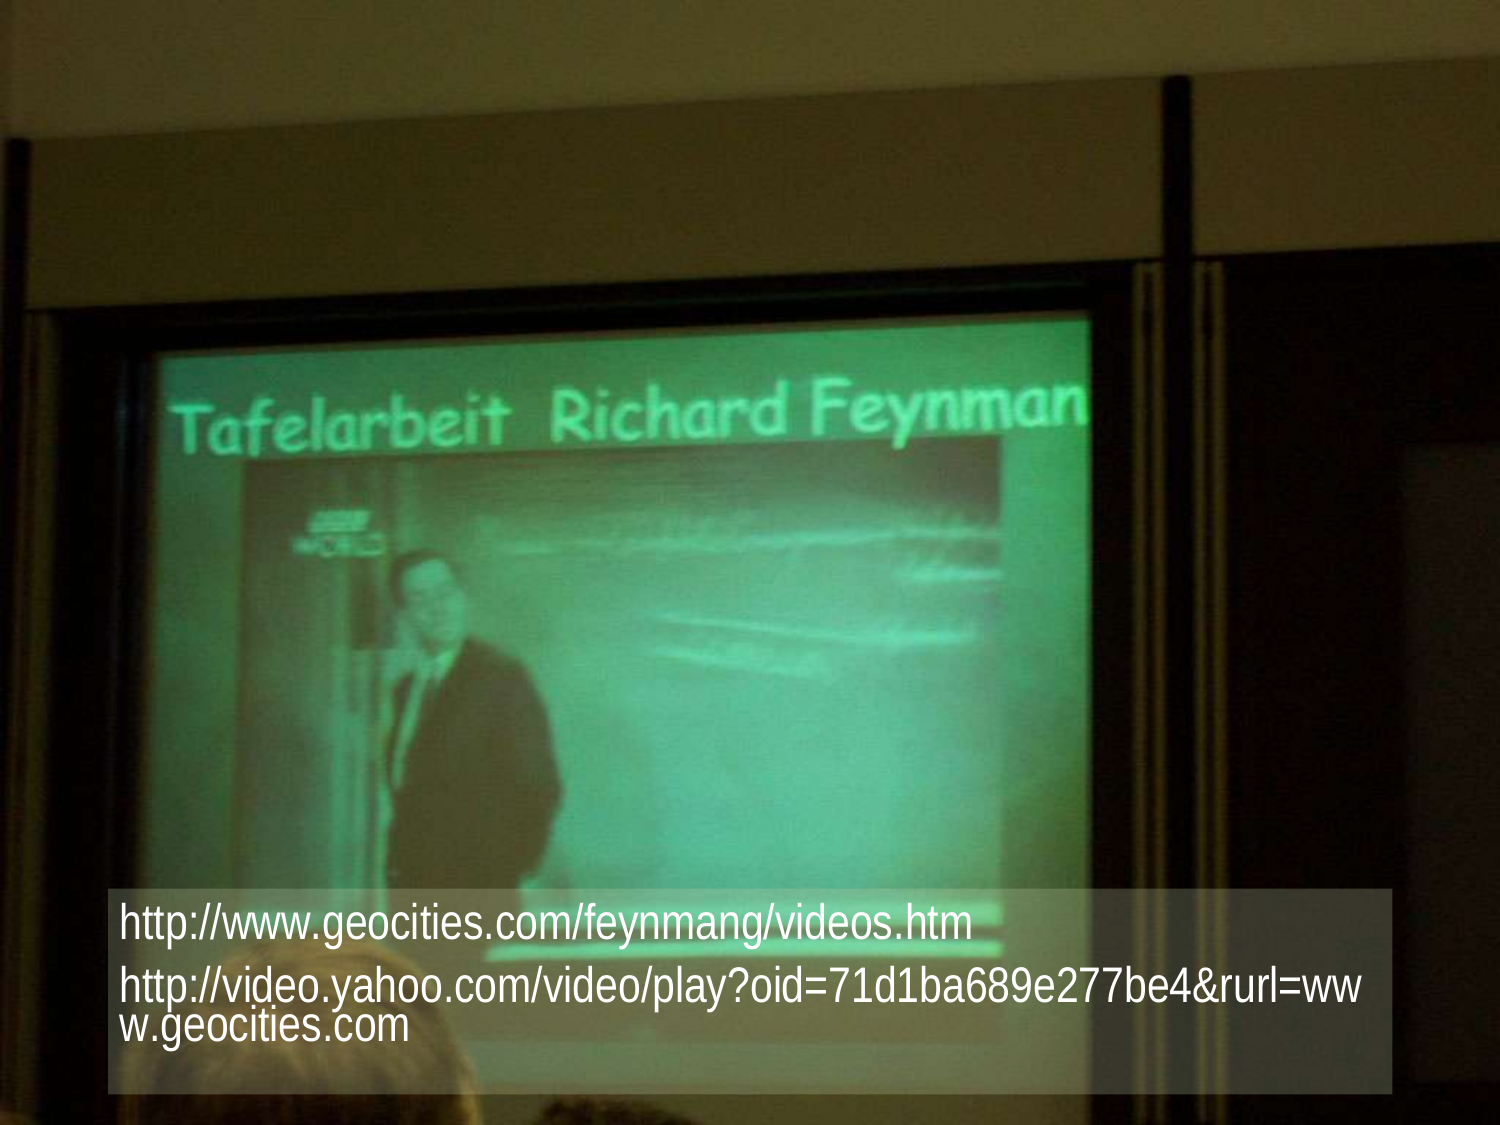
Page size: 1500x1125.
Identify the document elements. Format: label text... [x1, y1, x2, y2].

text_box http://www.geocities.com/feynmang/videos.htm http://video.yahoo.com/video/play?oid=71d1ba689e277be4&rurl=www.geocities.com [108, 888, 1393, 1095]
picture [0, 0, 1500, 1125]
